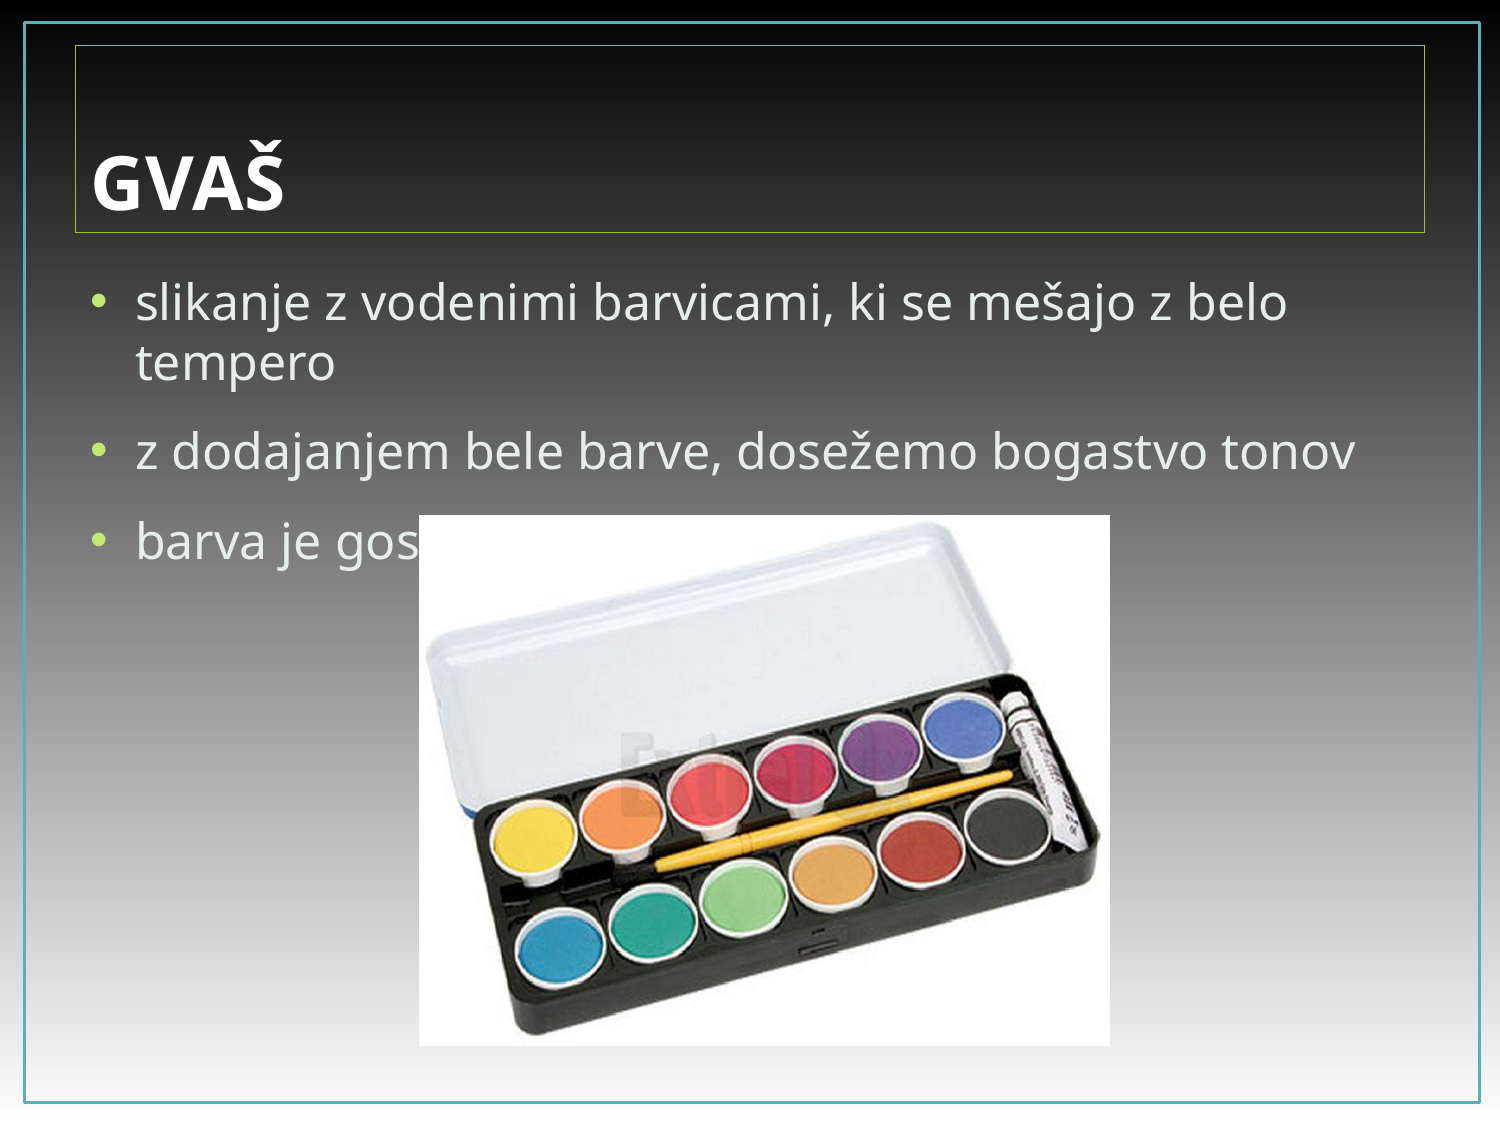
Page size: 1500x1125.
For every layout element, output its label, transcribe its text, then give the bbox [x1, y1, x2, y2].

title GVAŠ [75, 45, 1425, 233]
list slikanje z vodenimi barvicami, ki se mešajo z belo tempero z dodajanjem bele barve, dosežemo bogastvo tonov barva je gostejša kot pri akvarelu. [75, 262, 1425, 1005]
picture [419, 515, 1110, 1046]
